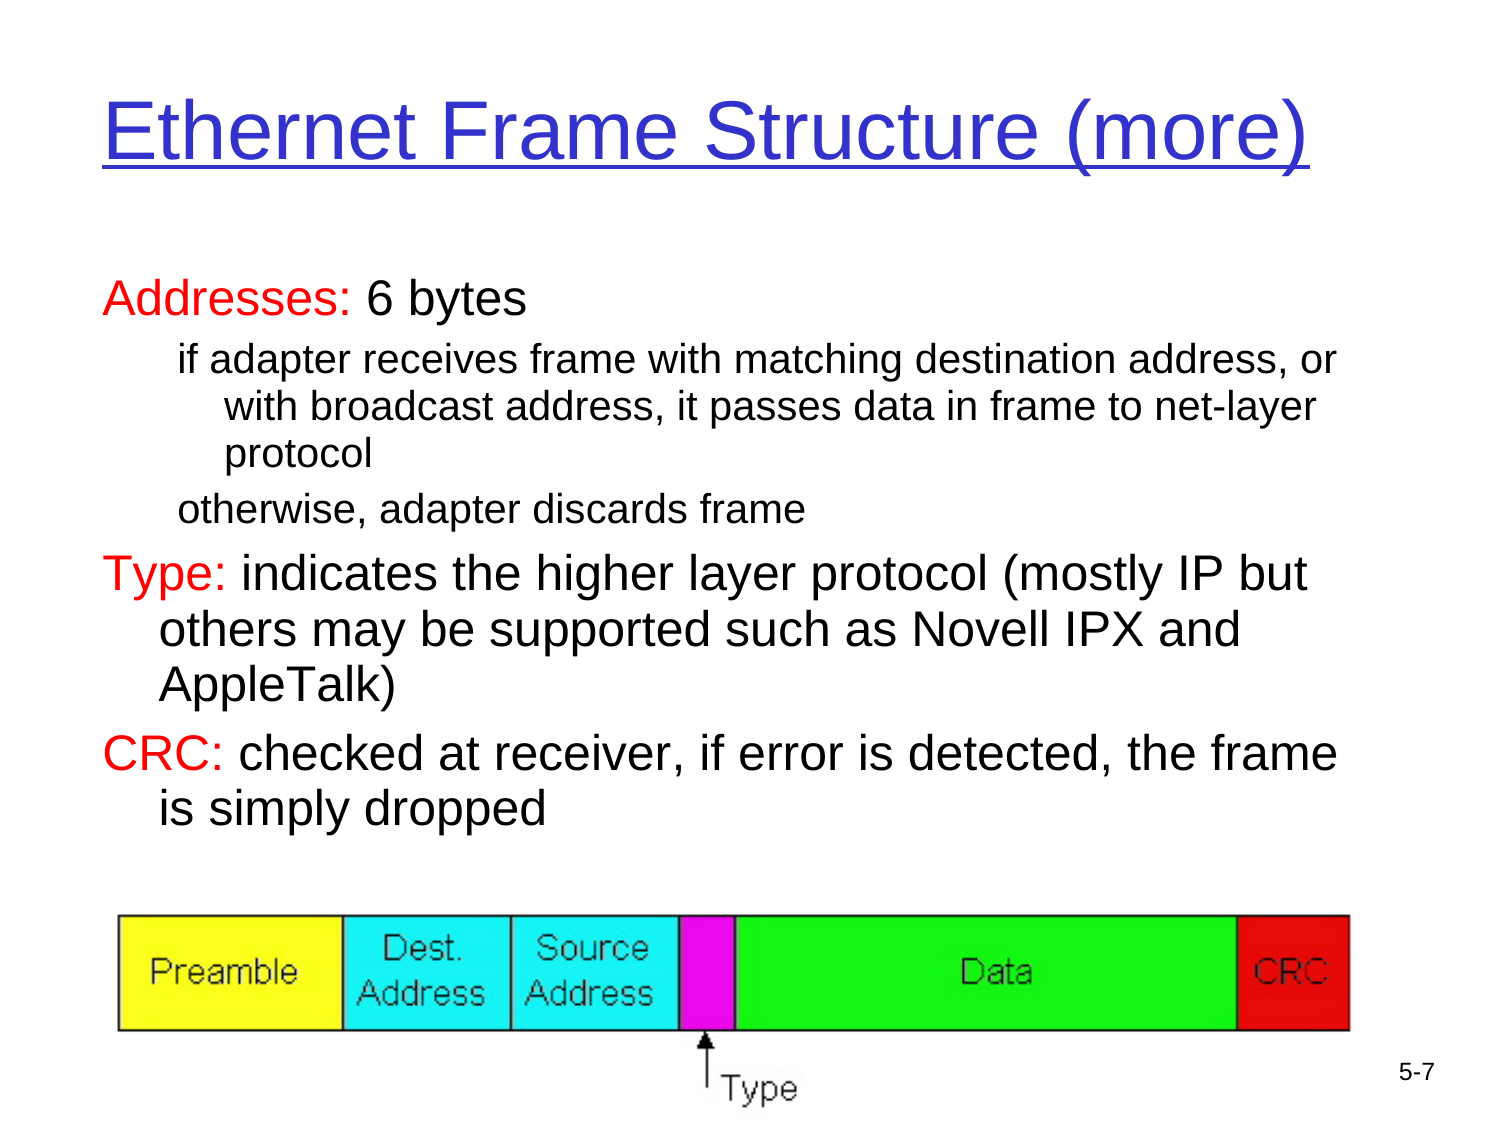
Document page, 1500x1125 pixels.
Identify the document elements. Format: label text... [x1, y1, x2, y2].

title Ethernet Frame Structure (more) [87, 37, 1363, 225]
picture [114, 911, 1355, 1125]
list Addresses: 6 bytes if adapter receives frame with matching destination address, or with broadcast address, it passes data in frame to net-layer protocol otherwise, adapter discards frame Type: indicates the higher layer protocol (mostly IP but others may be supported such as Novell IPX and AppleTalk) CRC: checked at receiver, if error is detected, the frame is simply dropped [87, 262, 1363, 1026]
